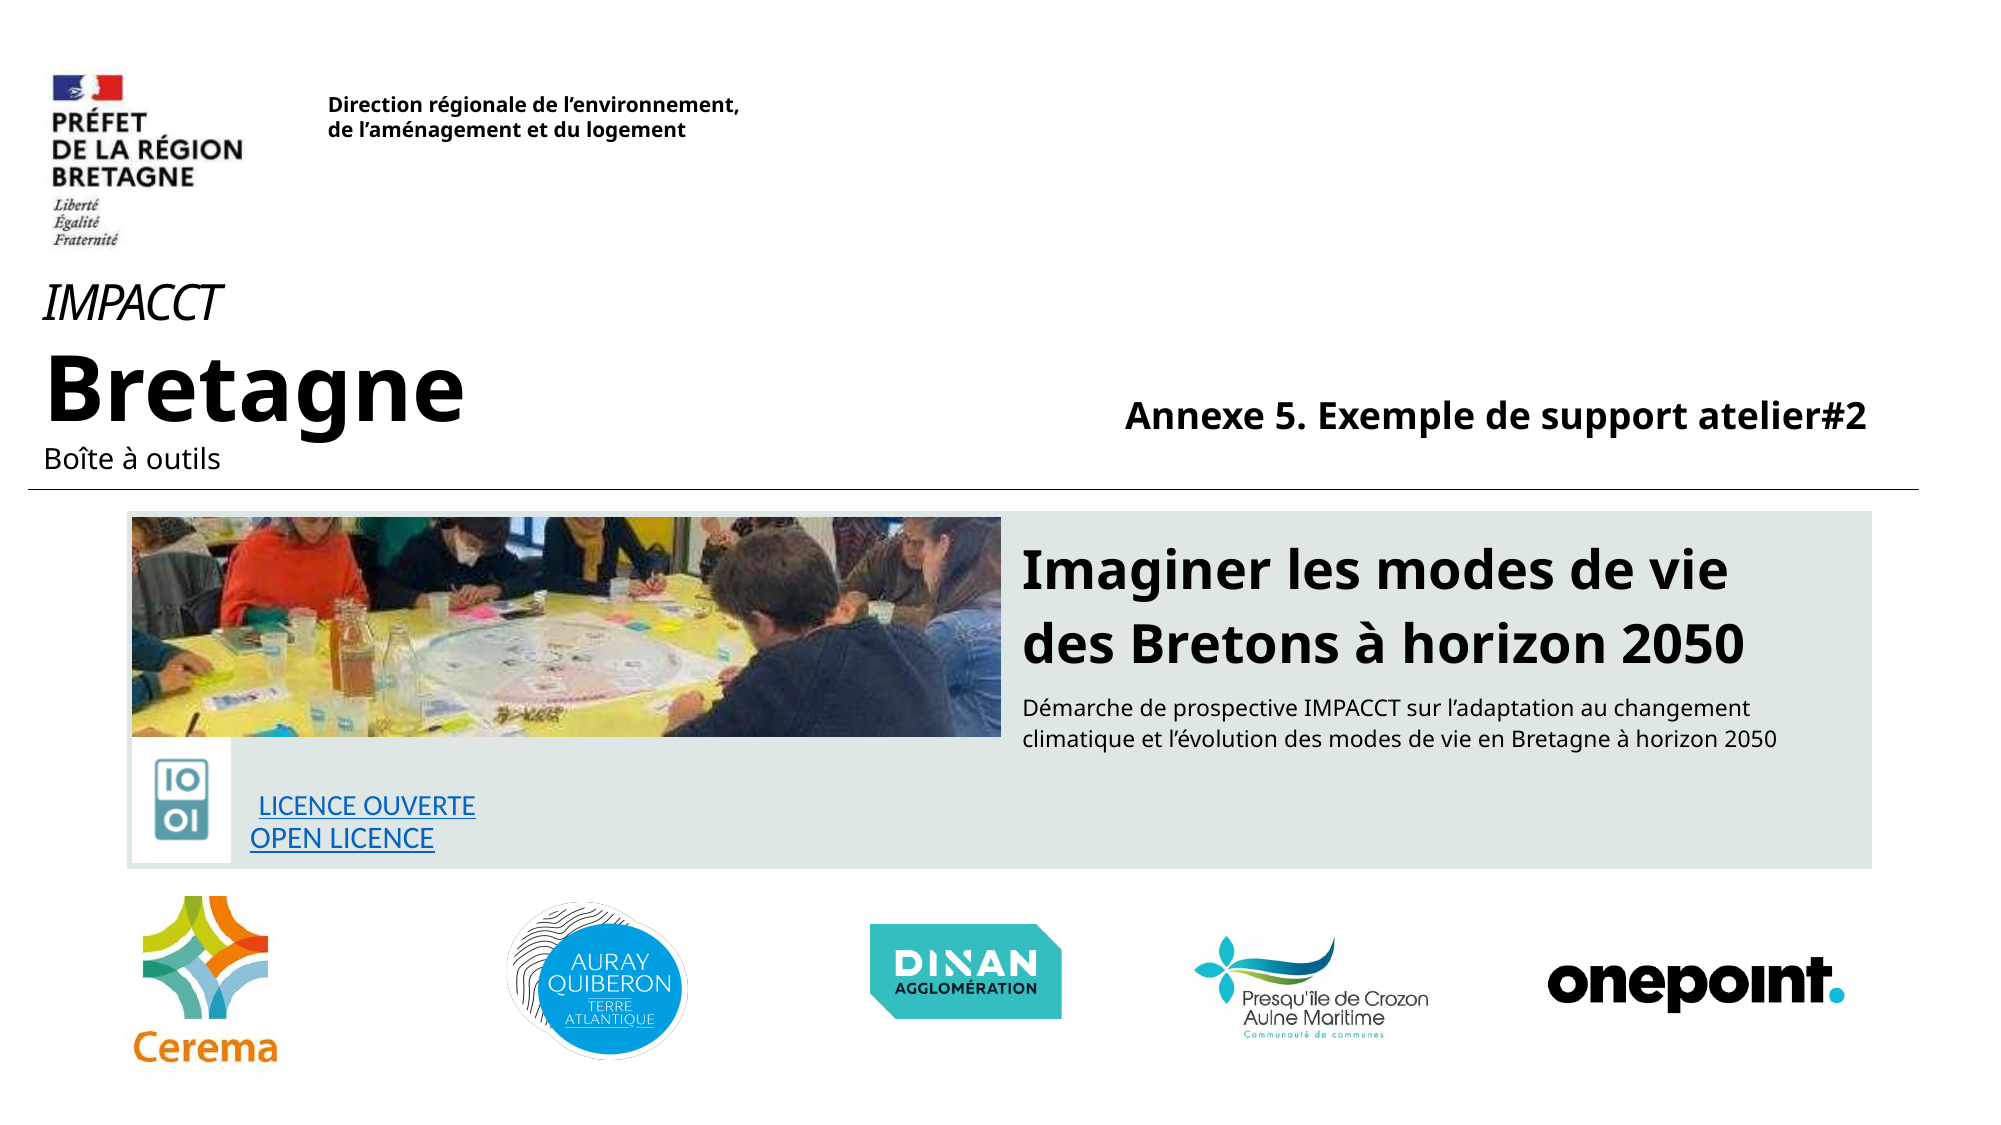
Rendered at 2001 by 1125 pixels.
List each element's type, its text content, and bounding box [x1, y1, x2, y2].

picture [132, 517, 1001, 863]
text_box IMPACCT Bretagne Boîte à outils [28, 262, 1029, 489]
picture [28, 50, 267, 262]
text_box Annexe 5. Exemple de support atelier#2 [1110, 384, 1920, 446]
table_cell [127, 775, 250, 869]
text_box Direction régionale de l’environnement, de l’aménagement et du logement [313, 84, 761, 149]
picture [18, 890, 1971, 1110]
table_cell LICENCE OUVERTE OPEN LICENCE [250, 775, 1002, 869]
table_header [127, 511, 1002, 775]
table_header Imaginer les modes de vie des Bretons à horizon 2050 Démarche de prospective IMPACCT sur l’adaptation au changement climatique et l’évolution des modes de vie en Bretagne à horizon 2050 [1002, 511, 1872, 775]
table_cell [1002, 775, 1872, 869]
